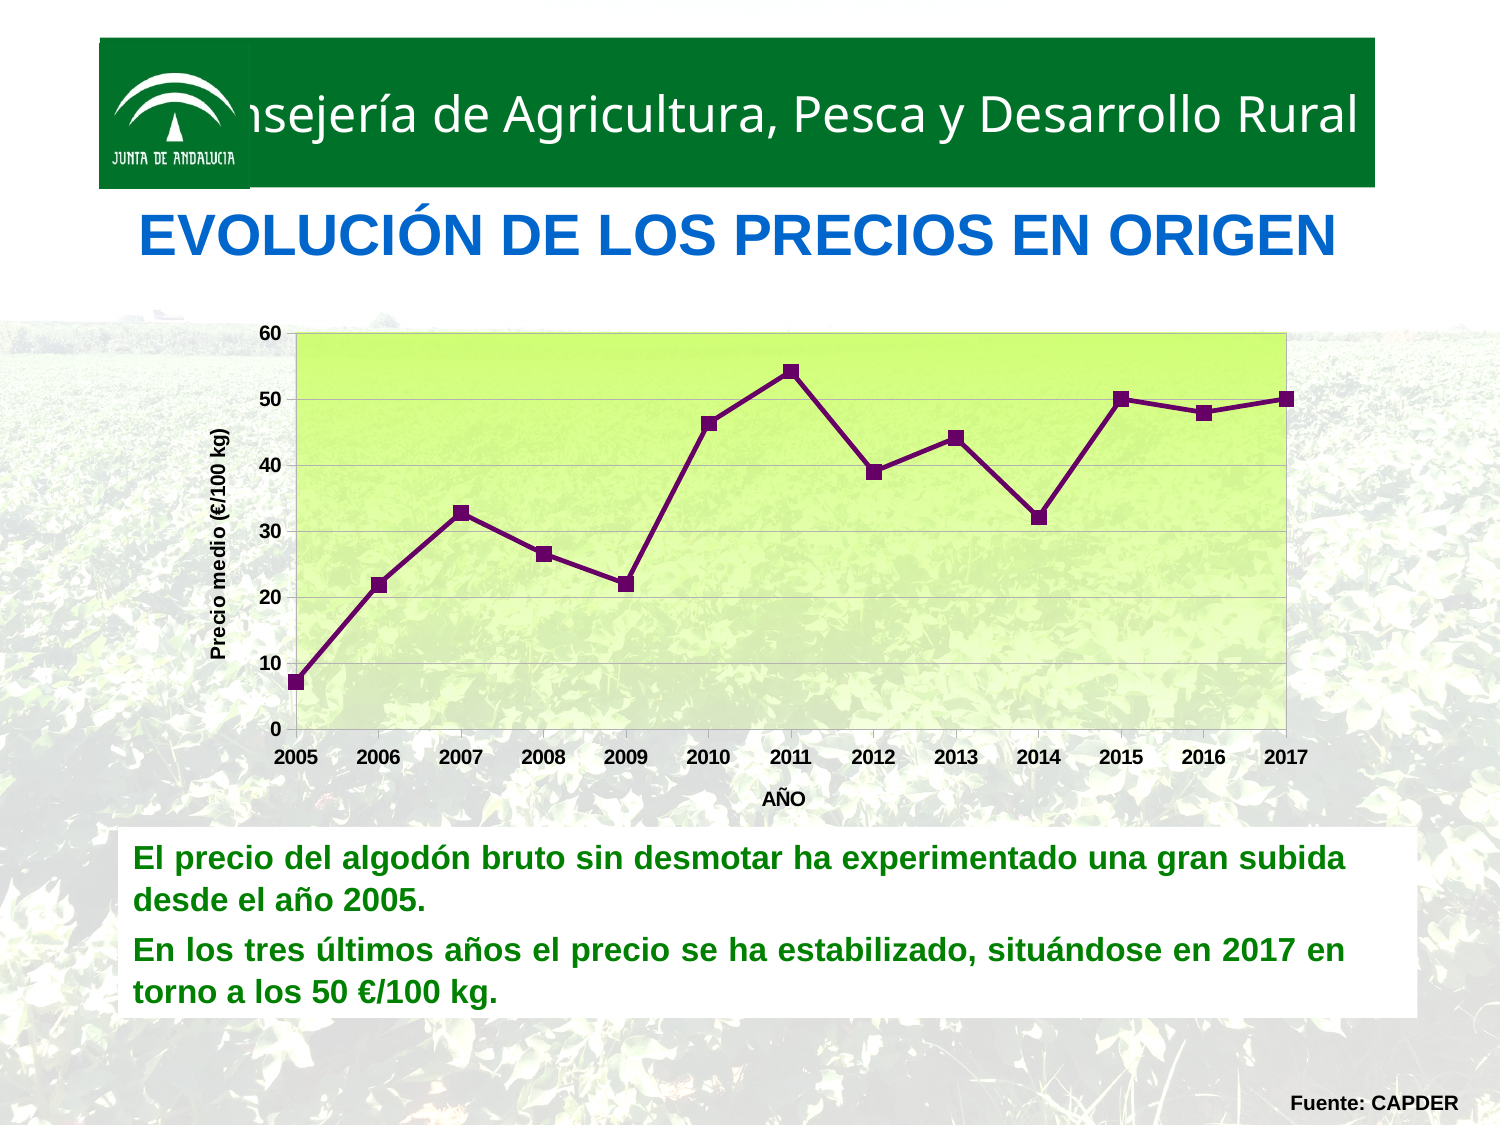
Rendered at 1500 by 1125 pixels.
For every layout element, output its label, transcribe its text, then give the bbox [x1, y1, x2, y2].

text_box Fuente: CAPDER [1275, 1081, 1500, 1123]
list EVOLUCIÓN DE LOS PRECIOS EN ORIGEN [94, 200, 1382, 284]
picture [0, 0, 1500, 1125]
text_box El precio del algodón bruto sin desmotar ha experimentado una gran subida desde el año 2005. En los tres últimos años el precio se ha estabilizado, situándose en 2017 en torno a los 50 €/100 kg. [118, 826, 1418, 1018]
title Consejería de Agricultura, Pesca y Desarrollo Rural [99, 37, 1375, 188]
